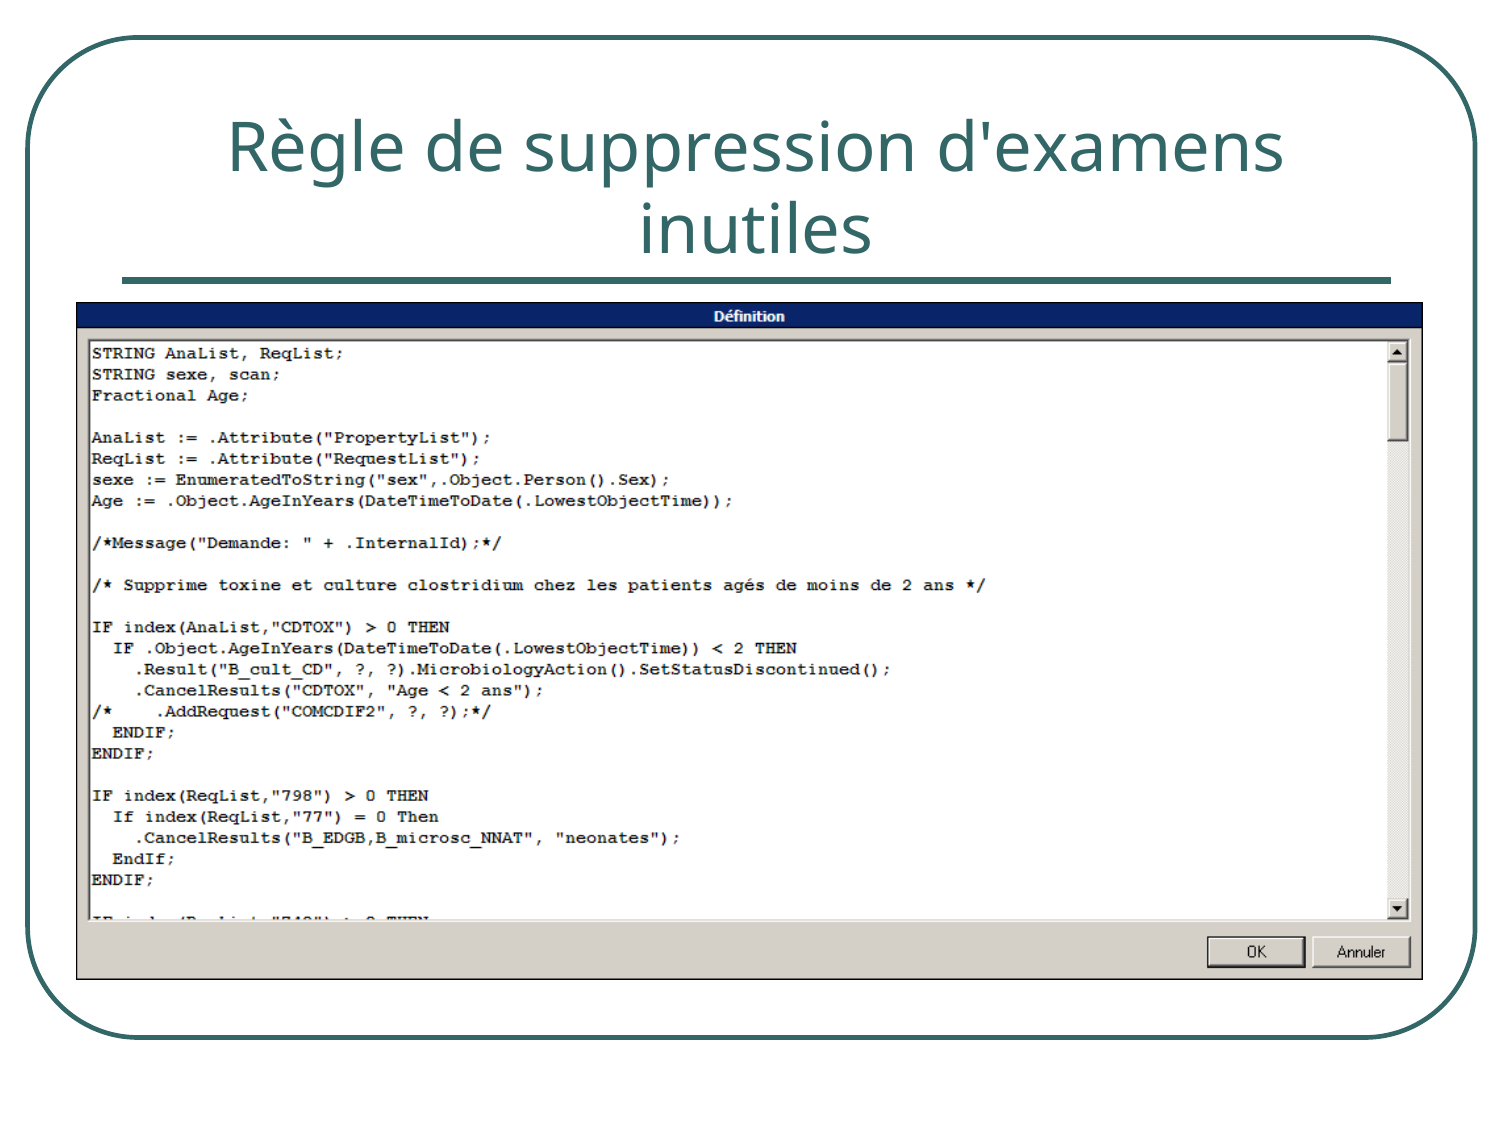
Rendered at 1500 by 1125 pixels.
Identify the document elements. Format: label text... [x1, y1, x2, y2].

title Règle de suppression d'examens inutiles [125, 87, 1388, 275]
picture [76, 302, 1423, 980]
